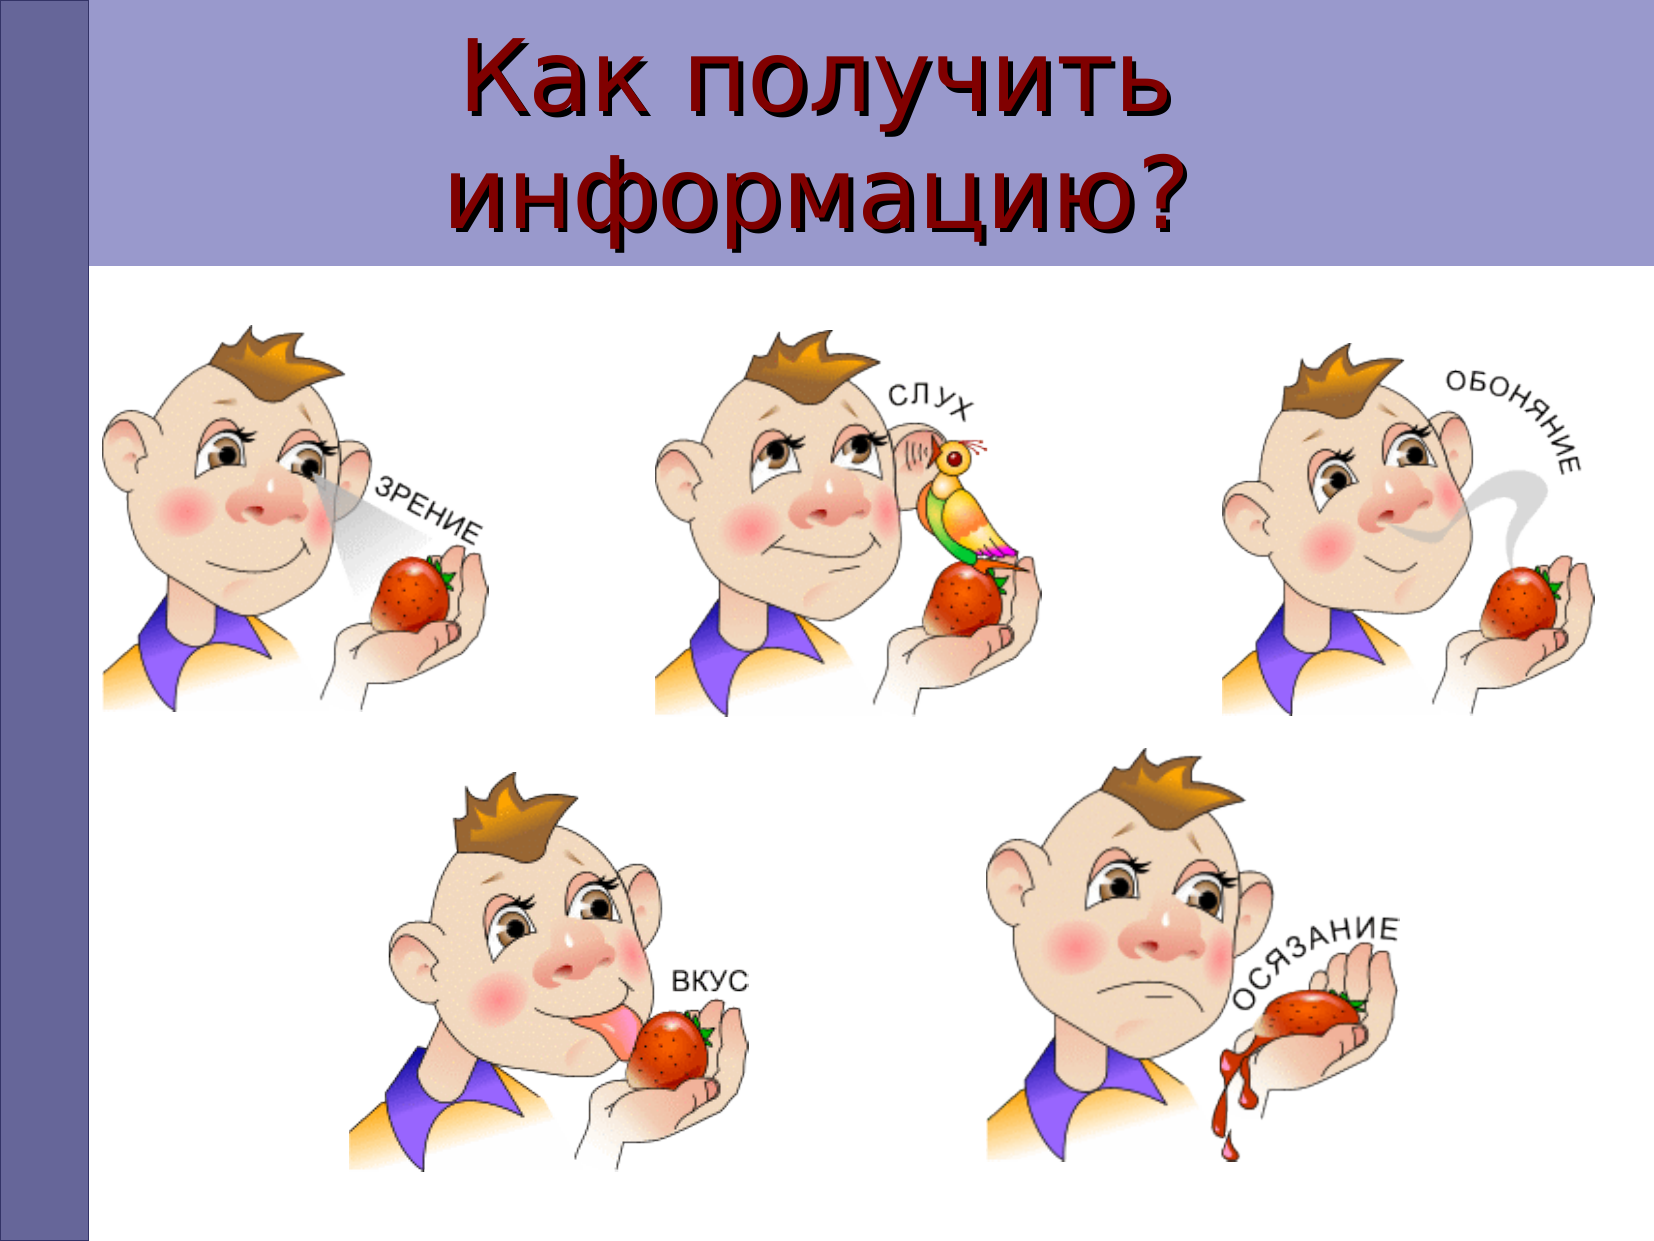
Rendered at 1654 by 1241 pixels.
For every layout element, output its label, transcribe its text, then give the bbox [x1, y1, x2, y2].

picture [102, 325, 489, 712]
picture [655, 330, 1042, 717]
text_box Как получить информацию? [65, 11, 1568, 260]
picture [349, 772, 749, 1172]
picture [986, 748, 1400, 1163]
picture [1222, 343, 1595, 717]
